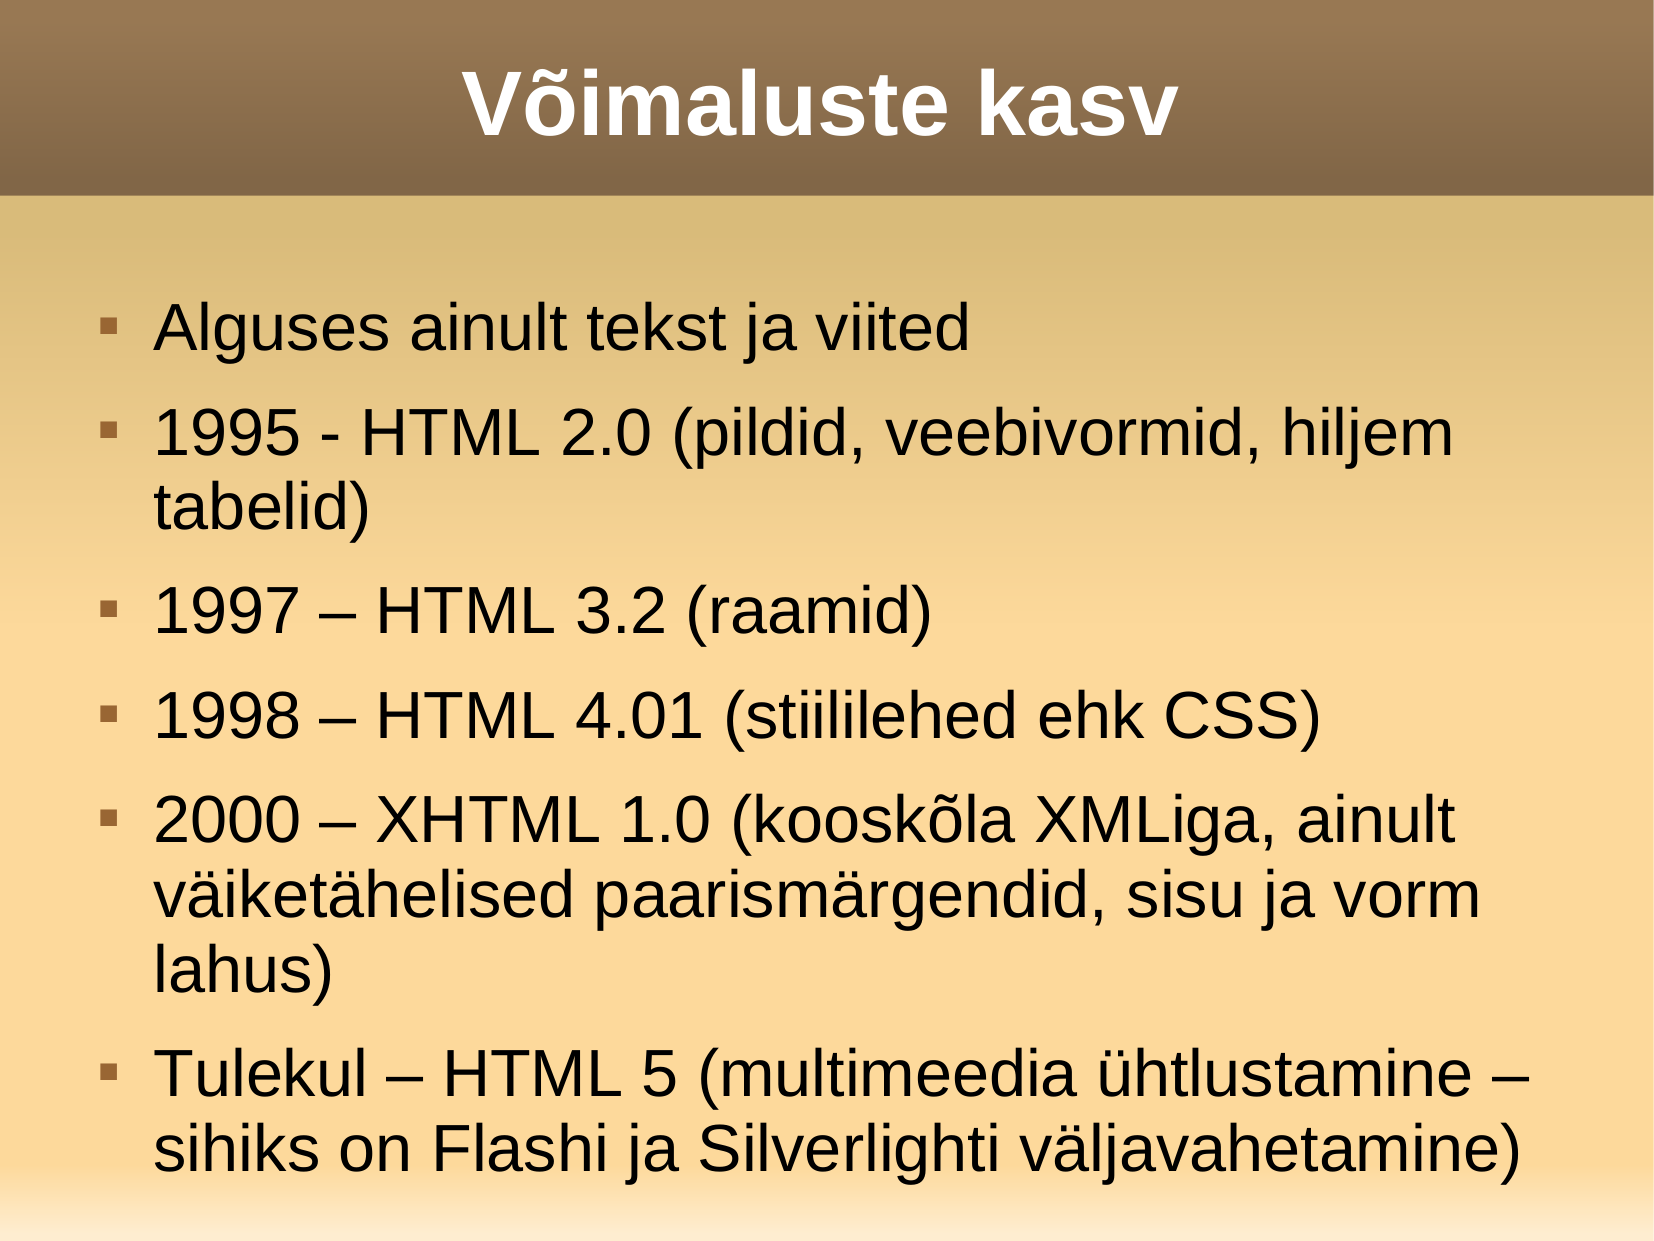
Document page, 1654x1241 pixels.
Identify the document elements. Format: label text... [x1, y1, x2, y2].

title Võimaluste kasv [76, 7, 1565, 200]
picture [0, 0, 1654, 1241]
list Alguses ainult tekst ja viited 1995 - HTML 2.0 (pildid, veebivormid, hiljem tabelid) 1997 – HTML 3.2 (raamid) 1998 – HTML 4.01 (stiililehed ehk CSS) 2000 – XHTML 1.0 (kooskõla XMLiga, ainult väiketähelised paarismärgendid, sisu ja vorm lahus) Tulekul – HTML 5 (multimeedia ühtlustamine – sihiks on Flashi ja Silverlighti väljavahetamine) [82, 290, 1571, 1186]
